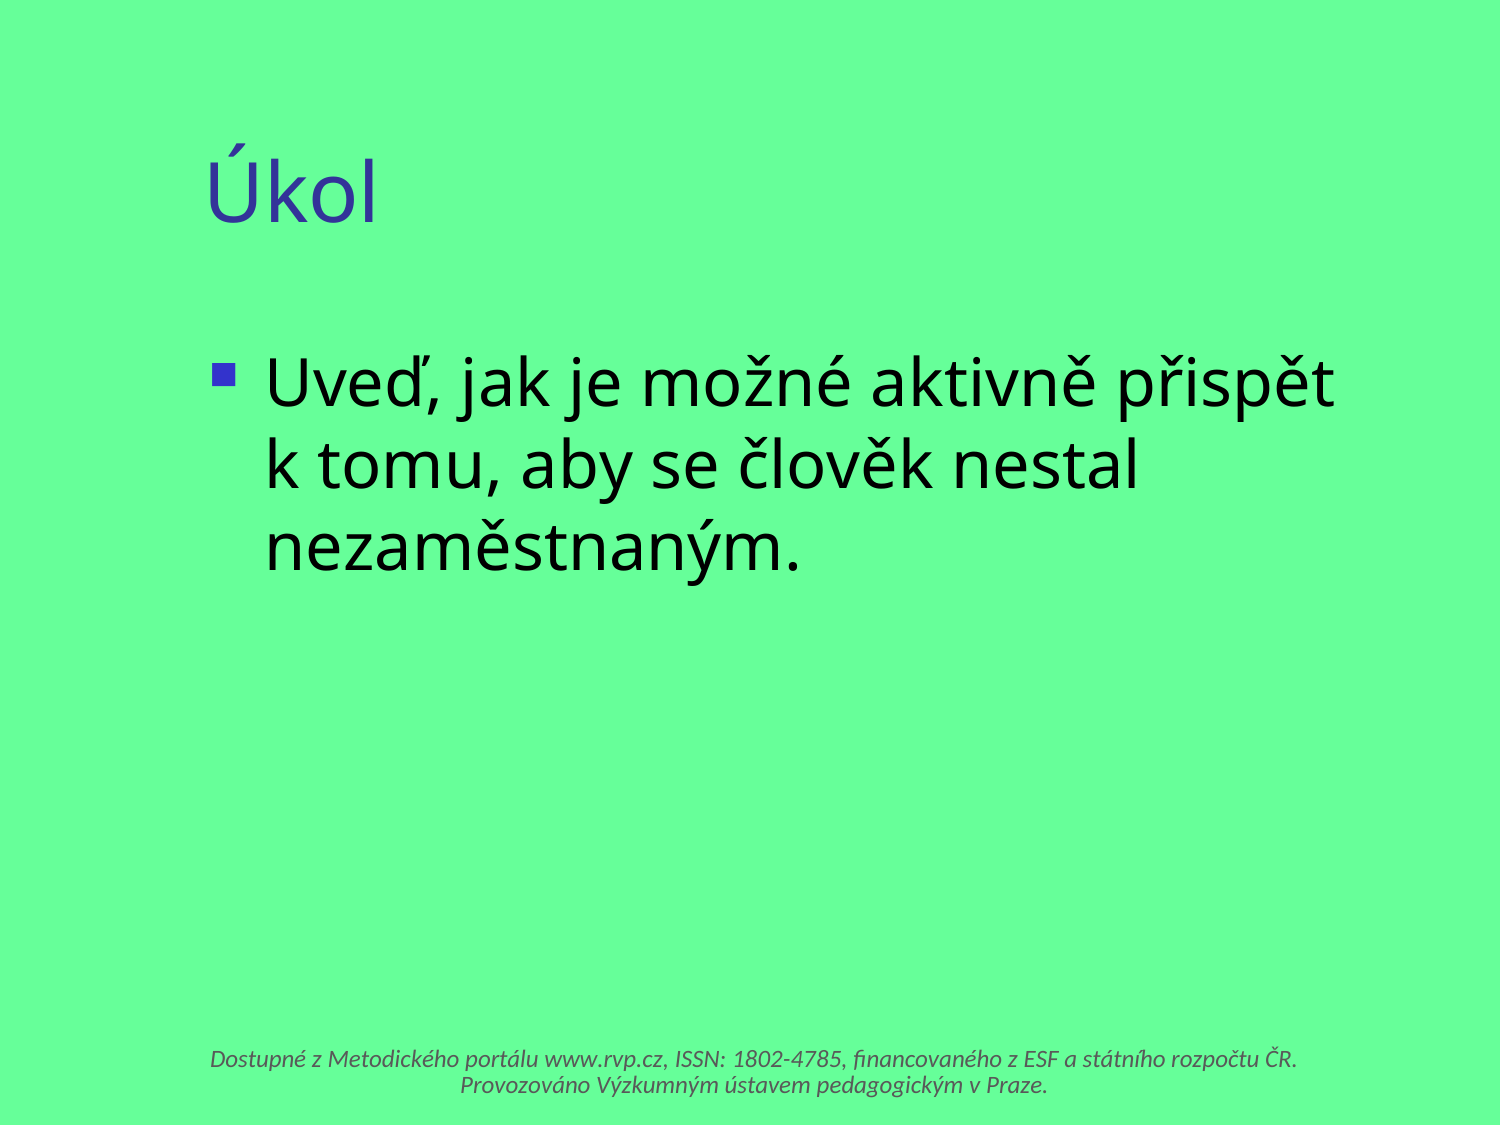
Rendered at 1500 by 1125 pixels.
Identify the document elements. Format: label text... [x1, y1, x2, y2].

text_box Dostupné z Metodického portálu www.rvp.cz, ISSN: 1802-4785, financovaného z ESF a státního rozpočtu ČR. Provozováno Výzkumným ústavem pedagogickým v Praze. [133, 1042, 1377, 1103]
title Úkol [188, 7, 1467, 248]
list Uveď, jak je možné aktivně přispět k tomu, aby se člověk nestal nezaměstnaným. [193, 331, 1469, 1032]
